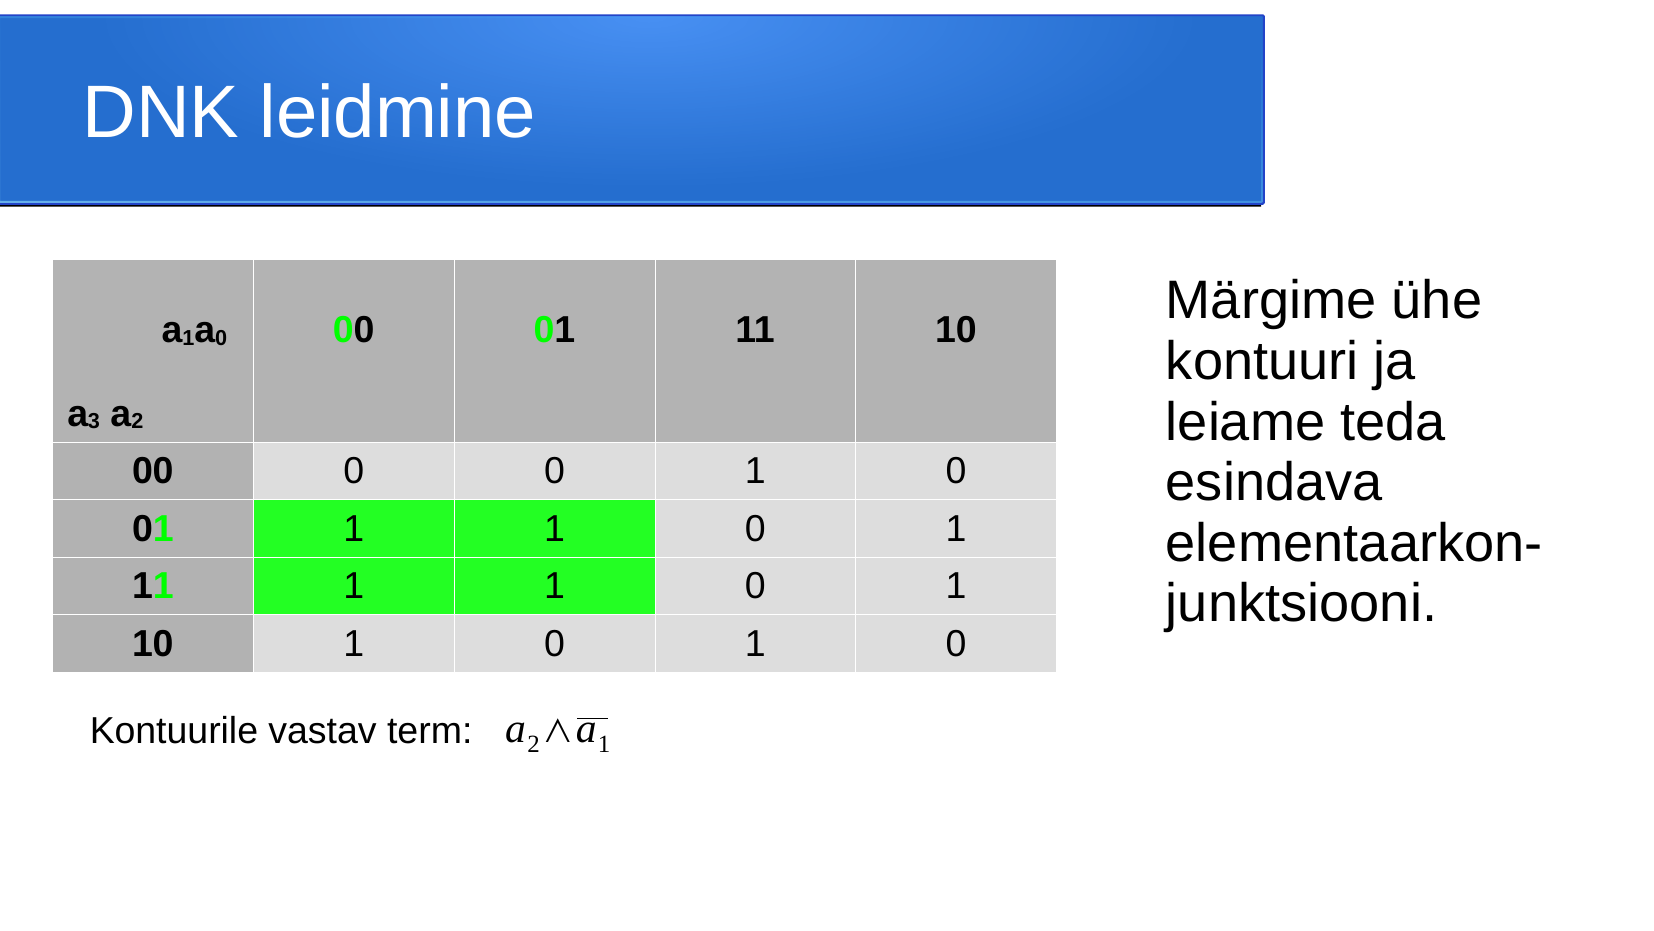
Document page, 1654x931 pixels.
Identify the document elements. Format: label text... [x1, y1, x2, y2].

table_header a1a0 a3 a2 [53, 260, 253, 442]
list Märgime ühe kontuuri ja leiame teda esindava elementaarkon-junktsiooni. [1095, 270, 1571, 764]
title DNK leidmine [82, 35, 1235, 189]
table_cell 1 [254, 615, 454, 672]
table_cell 0 [656, 500, 855, 557]
table_cell 1 [455, 558, 655, 614]
table_cell 11 [53, 558, 253, 614]
table_cell 0 [455, 615, 655, 672]
table_header 10 [856, 260, 1056, 442]
table_cell 1 [856, 558, 1056, 614]
chart [499, 705, 616, 758]
table_cell 0 [856, 443, 1056, 499]
table_cell 01 [53, 500, 253, 557]
table_cell 00 [53, 443, 253, 499]
table_cell 0 [856, 615, 1056, 672]
table_cell 1 [254, 500, 454, 557]
table_cell 1 [455, 500, 655, 557]
text_box Kontuurile vastav term: [75, 701, 515, 759]
table_header 11 [656, 260, 855, 442]
table_cell 0 [254, 443, 454, 499]
table_header 00 [254, 260, 454, 442]
table_cell 0 [455, 443, 655, 499]
table_header 01 [455, 260, 655, 442]
table_cell 1 [254, 558, 454, 614]
table_cell 1 [856, 500, 1056, 557]
table_cell 1 [656, 443, 855, 499]
table_cell 0 [656, 558, 855, 614]
table_cell 1 [656, 615, 855, 672]
table_cell 10 [53, 615, 253, 672]
